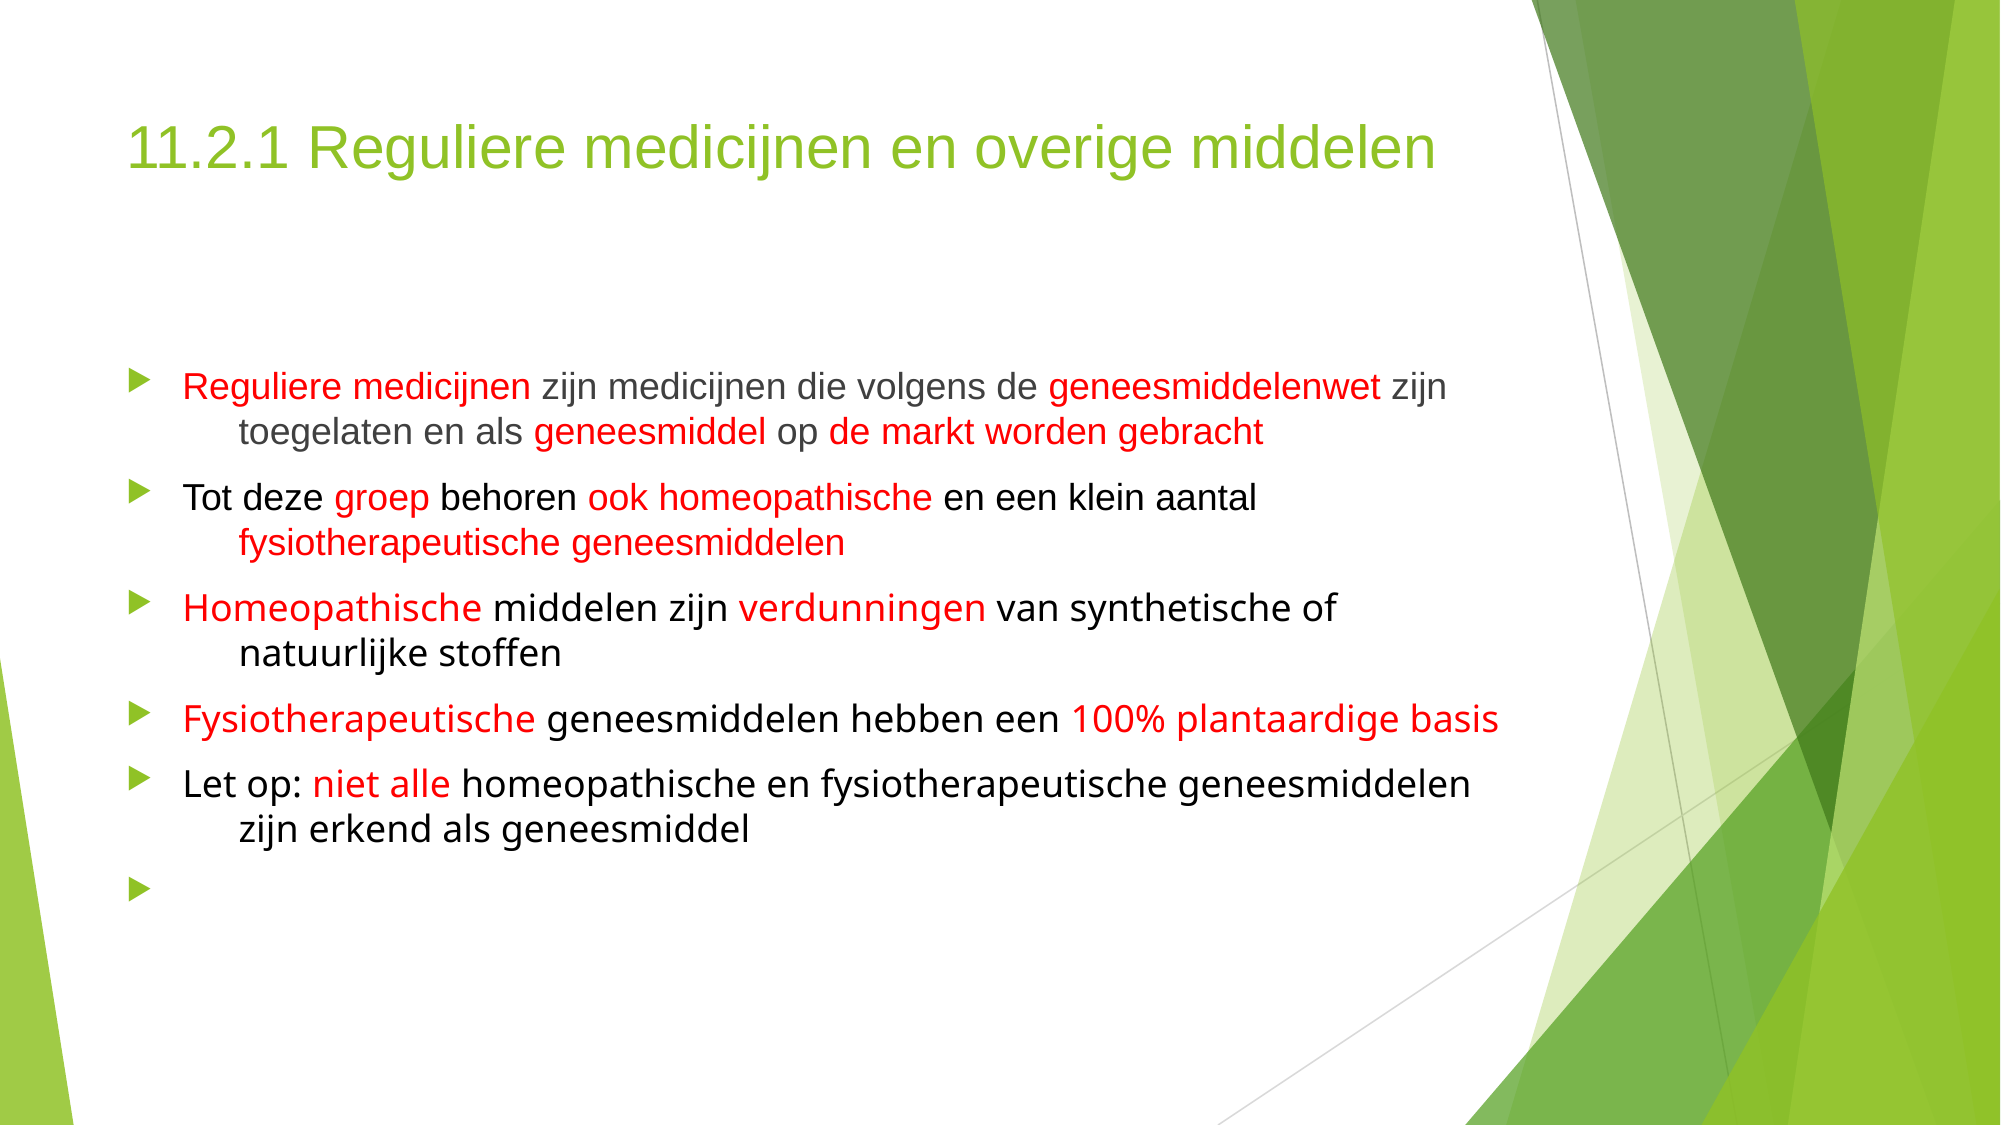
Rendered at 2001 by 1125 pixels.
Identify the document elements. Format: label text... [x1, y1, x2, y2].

list Reguliere medicijnen zijn medicijnen die volgens de geneesmiddelenwet zijn toegelaten en als geneesmiddel op de markt worden gebracht Tot deze groep behoren ook homeopathische en een klein aantal fysiotherapeutische geneesmiddelen Homeopathische middelen zijn verdunningen van synthetische of natuurlijke stoffen Fysiotherapeutische geneesmiddelen hebben een 100% plantaardige basis Let op: niet alle homeopathische en fysiotherapeutische geneesmiddelen zijn erkend als geneesmiddel [111, 354, 1522, 992]
title 11.2.1 Reguliere medicijnen en overige middelen [111, 99, 1522, 317]
